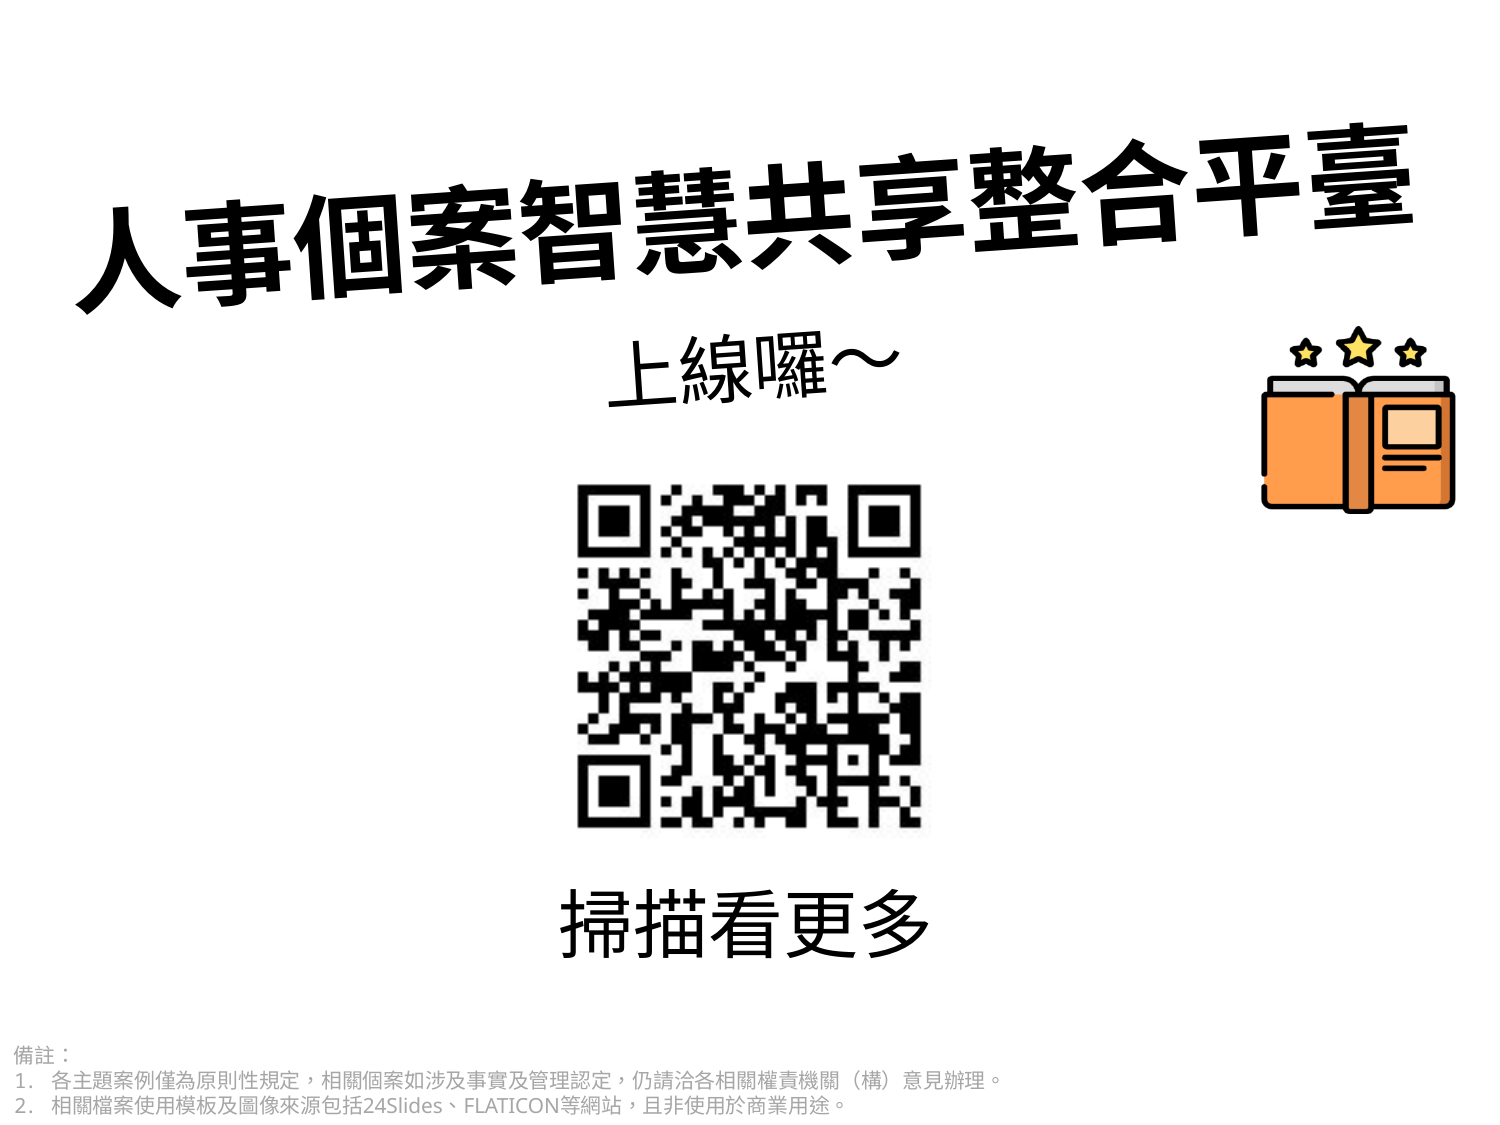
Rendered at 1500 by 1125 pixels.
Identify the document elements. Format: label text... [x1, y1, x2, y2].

picture [1257, 369, 1459, 514]
text_box 備註： 各主題案例僅為原則性規定，相關個案如涉及事實及管理認定，仍請洽各相關權責機關（構）意見辦理。 相關檔案使用模板及圖像來源包括24Slides、FLATICON等網站，且非使用於商業用途。 [0, 1035, 1500, 1125]
text_box 人事個案智慧共享整合平臺 上線囉～ [26, 90, 1469, 467]
text_box 掃描看更多 [430, 869, 1061, 975]
picture [537, 444, 963, 870]
